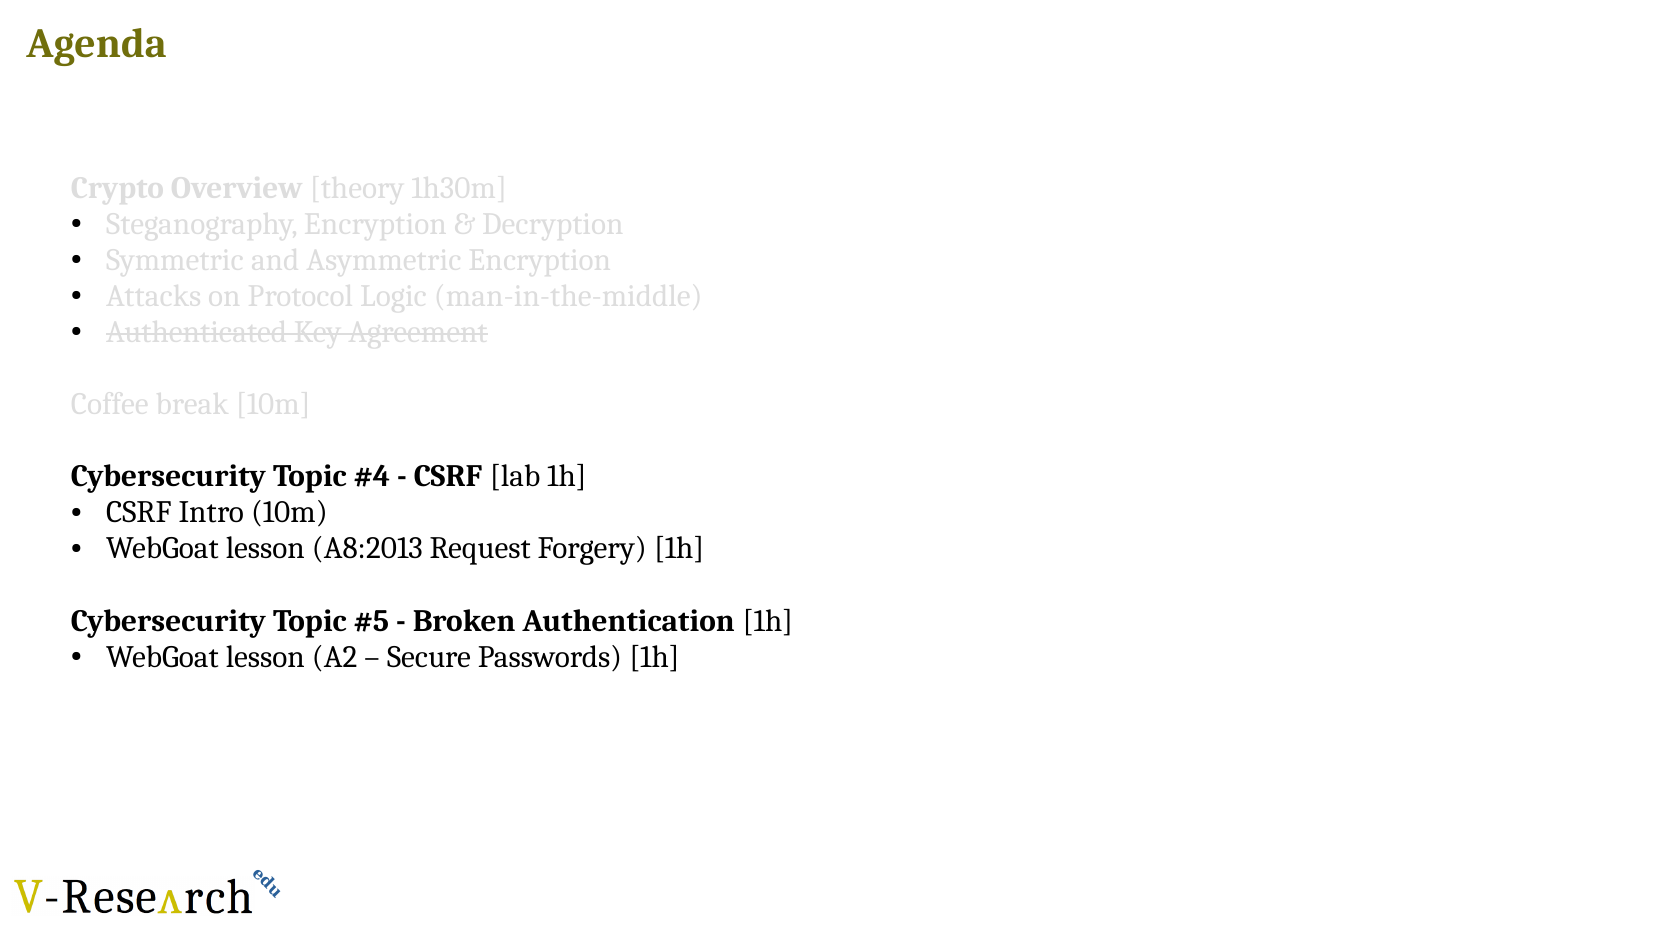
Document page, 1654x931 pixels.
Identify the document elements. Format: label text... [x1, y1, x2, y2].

text_box Agenda [11, 12, 1193, 77]
picture [11, 876, 255, 916]
text_box Crypto Overview [theory 1h30m] Steganography, Encryption & Decryption Symmetric and Asymmetric Encryption Attacks on Protocol Logic (man-in-the-middle) Authenticated Key Agreement Coffee break [10m] Cybersecurity Topic #4 - CSRF [lab 1h] CSRF Intro (10m) WebGoat lesson (A8:2013 Request Forgery) [1h] Cybersecurity Topic #5 - Broken Authentication [1h] WebGoat lesson (A2 – Secure Passwords) [1h] [70, 170, 1512, 686]
text_box edu [222, 847, 333, 931]
